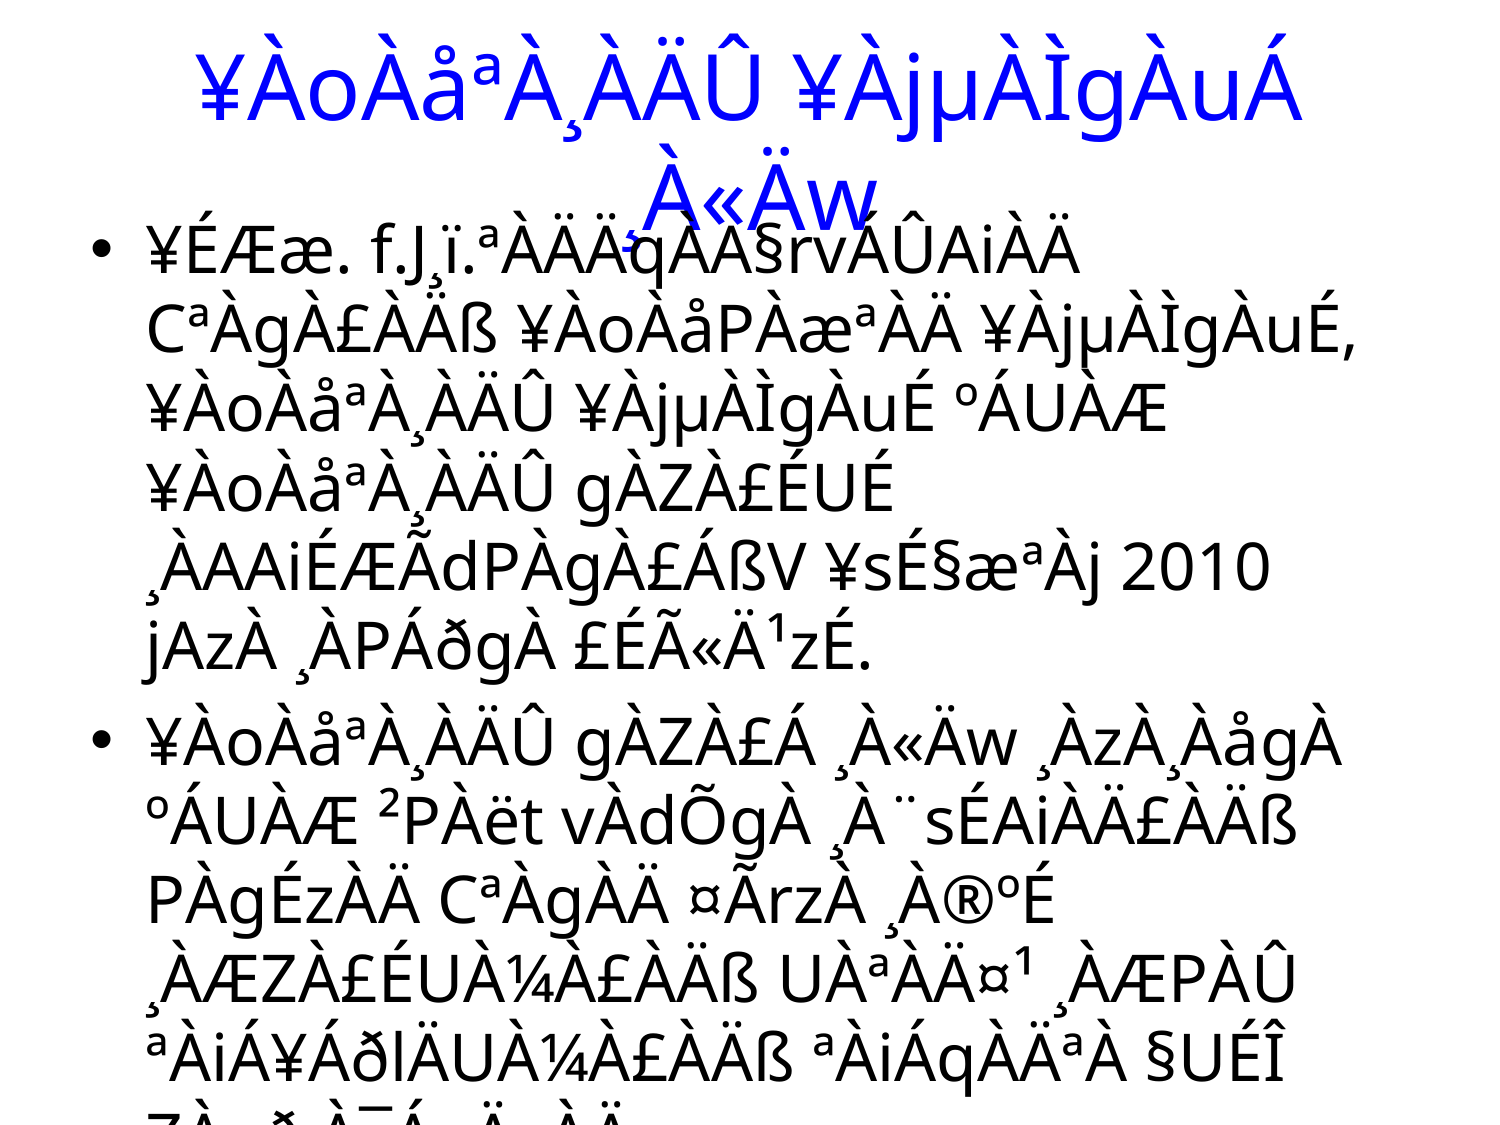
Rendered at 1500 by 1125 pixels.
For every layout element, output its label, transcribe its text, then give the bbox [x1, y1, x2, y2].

list ¥ÉÆæ. f.J¸ï.ªÀÄÄqÀA§rvÁÛAiÀÄ CªÀgÀ£ÀÄß ¥ÀoÀåPÀæªÀÄ ¥ÀjµÀÌgÀuÉ, ¥ÀoÀåªÀ¸ÀÄÛ ¥ÀjµÀÌgÀuÉ ºÁUÀÆ ¥ÀoÀåªÀ¸ÀÄÛ gÀZÀ£ÉUÉ ¸ÀAAiÉÆÃdPÀgÀ£ÁßV ¥sÉ§æªÀj 2010 jAzÀ ¸ÀPÁðgÀ £ÉÃ«Ä¹zÉ. ¥ÀoÀåªÀ¸ÀÄÛ gÀZÀ£Á ¸À«Äw ¸ÀzÀ¸ÀågÀ ºÁUÀÆ ²PÀët vÀdÕgÀ ¸À¨sÉAiÀÄ£ÀÄß PÀgÉzÀÄ CªÀgÀÄ ¤ÃrzÀ ¸À®ºÉ ¸ÀÆZÀ£ÉUÀ¼À£ÀÄß UÀªÀÄ¤¹ ¸ÀÆPÀÛ ªÀiÁ¥ÁðlÄUÀ¼À£ÀÄß ªÀiÁqÀÄªÀ §UÉÎ ZÀað¸À¯Á¬ÄvÀÄ ¨sÁgÀvÀzÀ ¸ÀA«zsÁ£ÀzÀ°è w½¹gÀÄªÀ ±ÉÊPÀëtÂPÀ GzÉÝÃ±ÀUÀ¼ÀÄ ºÁUÀÆ ªÀiË®åUÀ¼À£ÀÄß C¼ÀªÀr¸À¯ÁVzÉ. [75, 200, 1426, 943]
title ¥ÀoÀåªÀ¸ÀÄÛ ¥ÀjµÀÌgÀuÁ ¸À«Äw [75, 45, 1426, 200]
